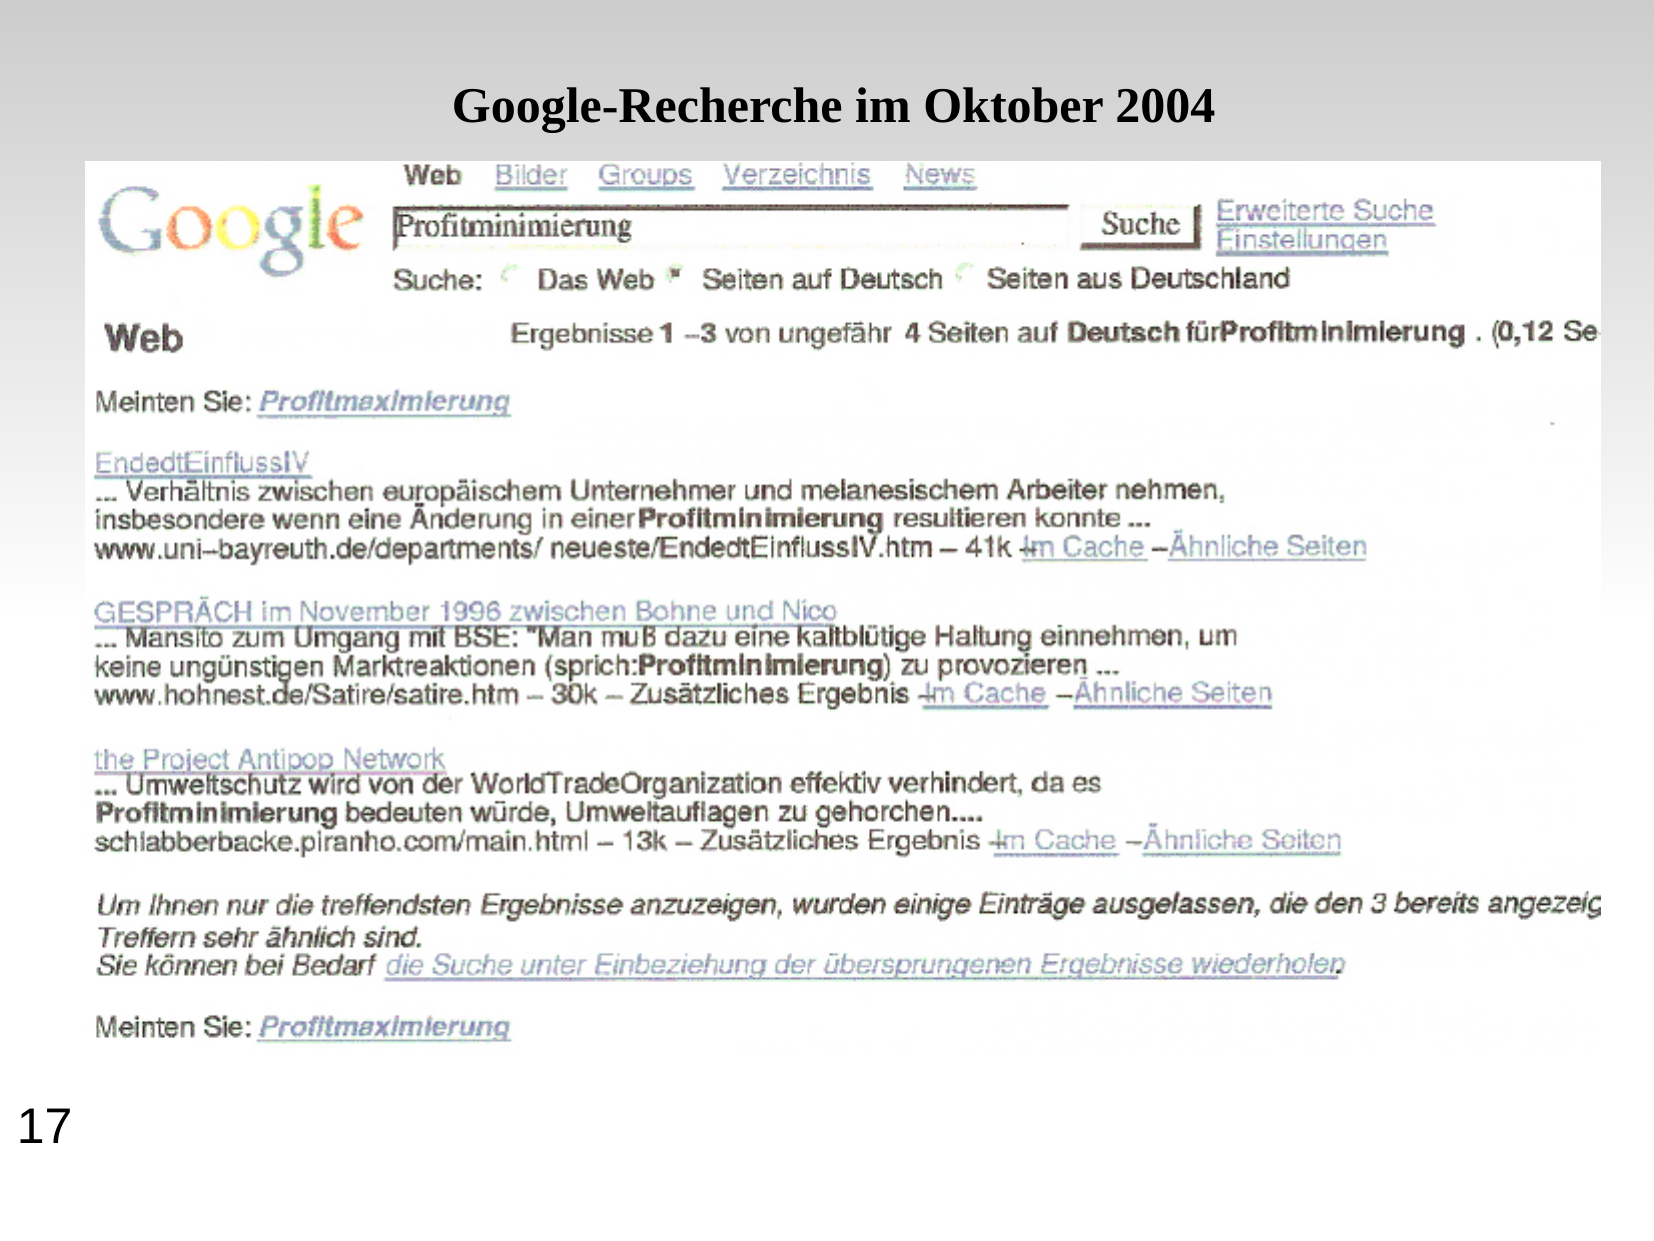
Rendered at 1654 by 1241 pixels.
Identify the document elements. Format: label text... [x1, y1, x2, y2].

text_box Google-Recherche im Oktober 2004 [437, 70, 1231, 141]
text_box <Nummer> [2, 1090, 283, 1167]
picture [85, 161, 1601, 1058]
